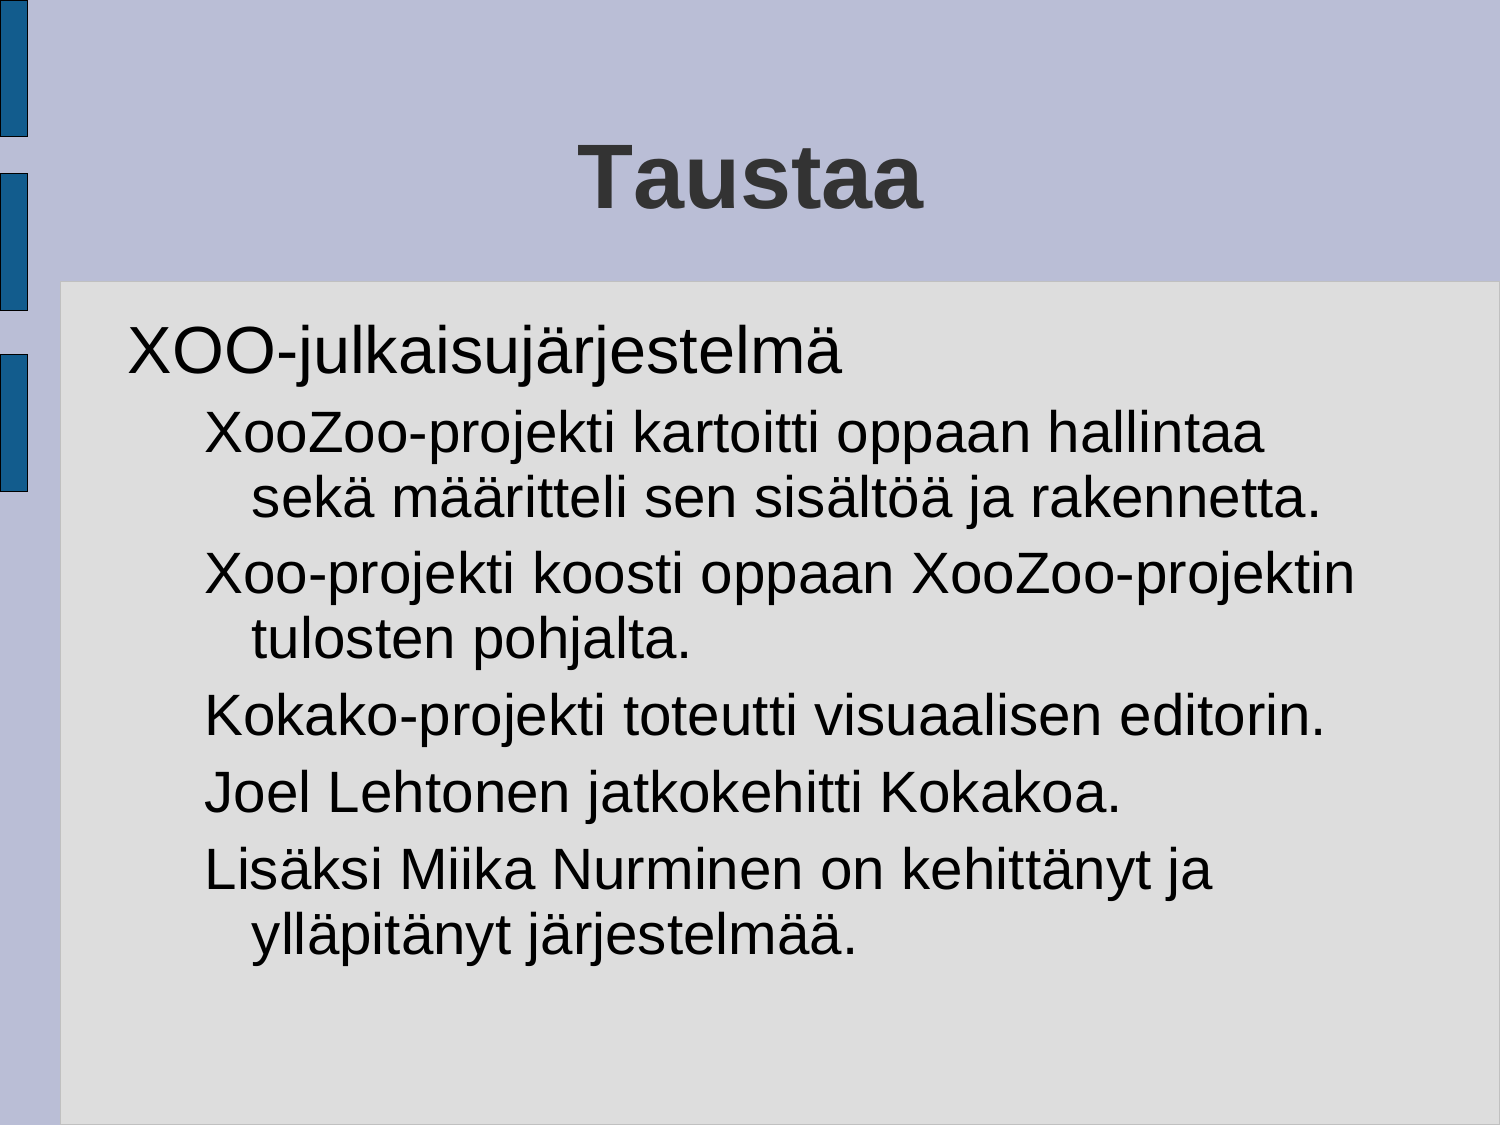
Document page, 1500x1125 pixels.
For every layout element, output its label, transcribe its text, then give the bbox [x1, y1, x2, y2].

list XOO-julkaisujärjestelmä XooZoo-projekti kartoitti oppaan hallintaa sekä määritteli sen sisältöä ja rakennetta. Xoo-projekti koosti oppaan XooZoo-projektin tulosten pohjalta. Kokako-projekti toteutti visuaalisen editorin. Joel Lehtonen jatkokehitti Kokakoa. Lisäksi Miika Nurminen on kehittänyt ja ylläpitänyt järjestelmää. [110, 312, 1392, 1022]
title Taustaa [110, 82, 1392, 271]
